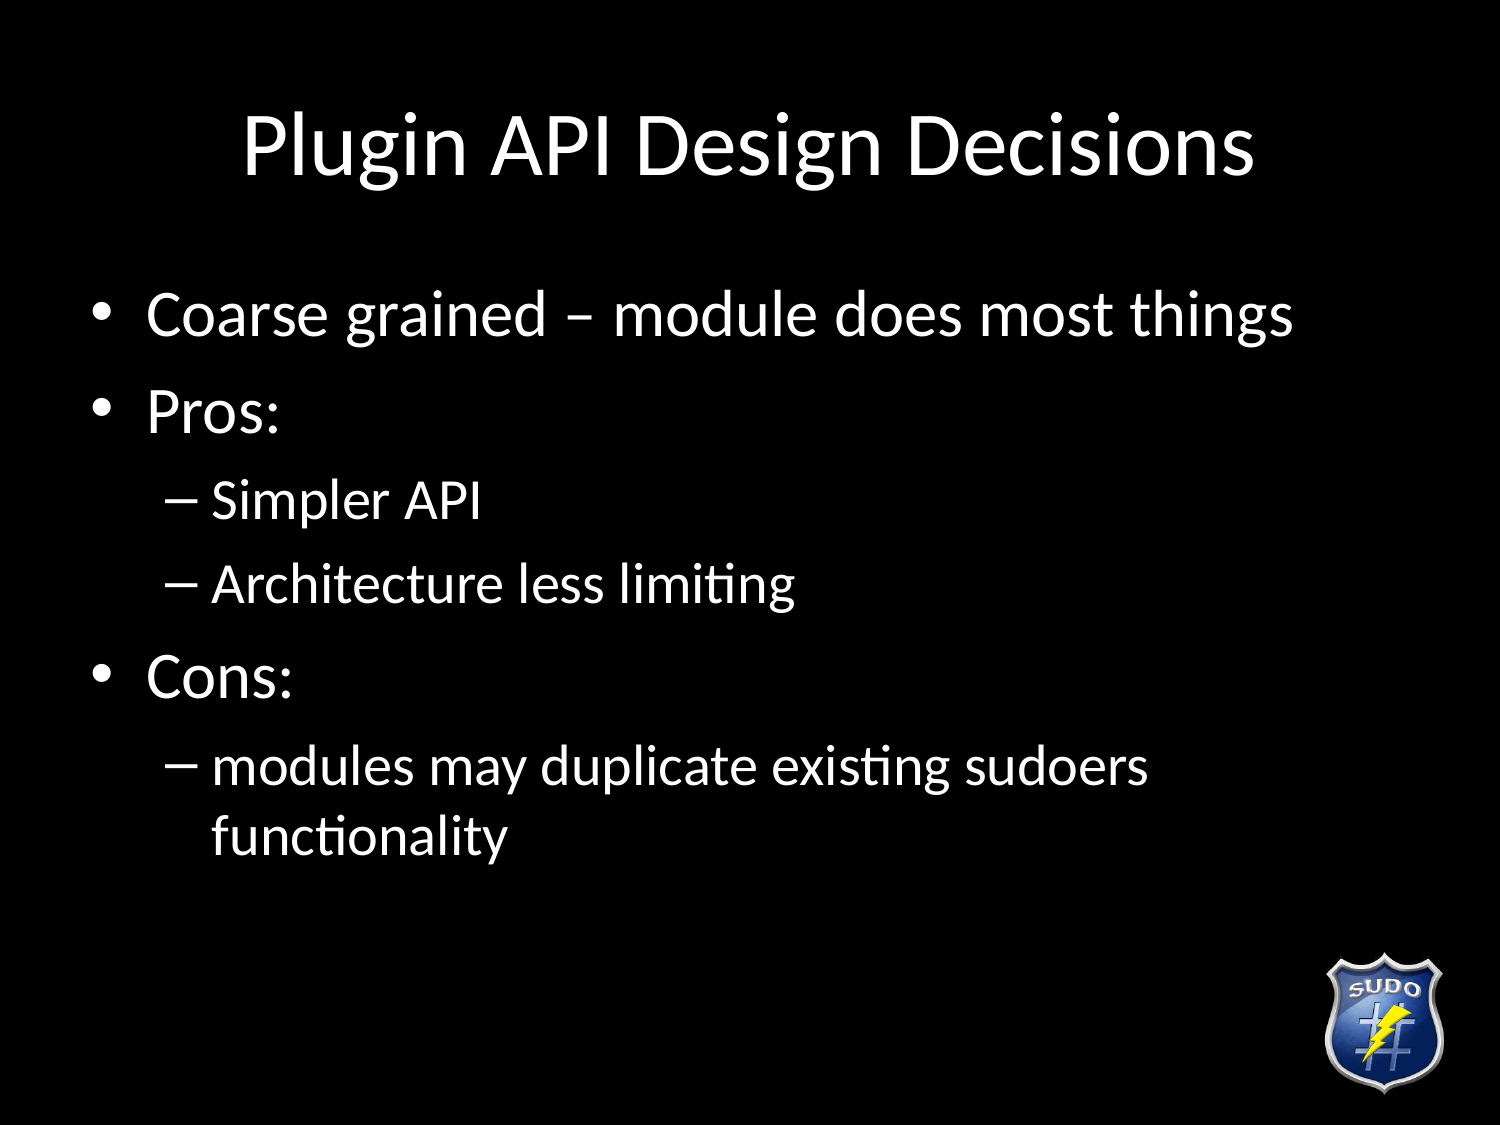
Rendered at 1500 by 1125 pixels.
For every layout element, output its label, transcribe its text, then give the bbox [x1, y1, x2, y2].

picture [1315, 949, 1453, 1103]
title Plugin API Design Decisions [75, 45, 1426, 233]
list Coarse grained – module does most things Pros: Simpler API Architecture less limiting Cons: modules may duplicate existing sudoers functionality [75, 262, 1426, 1005]
